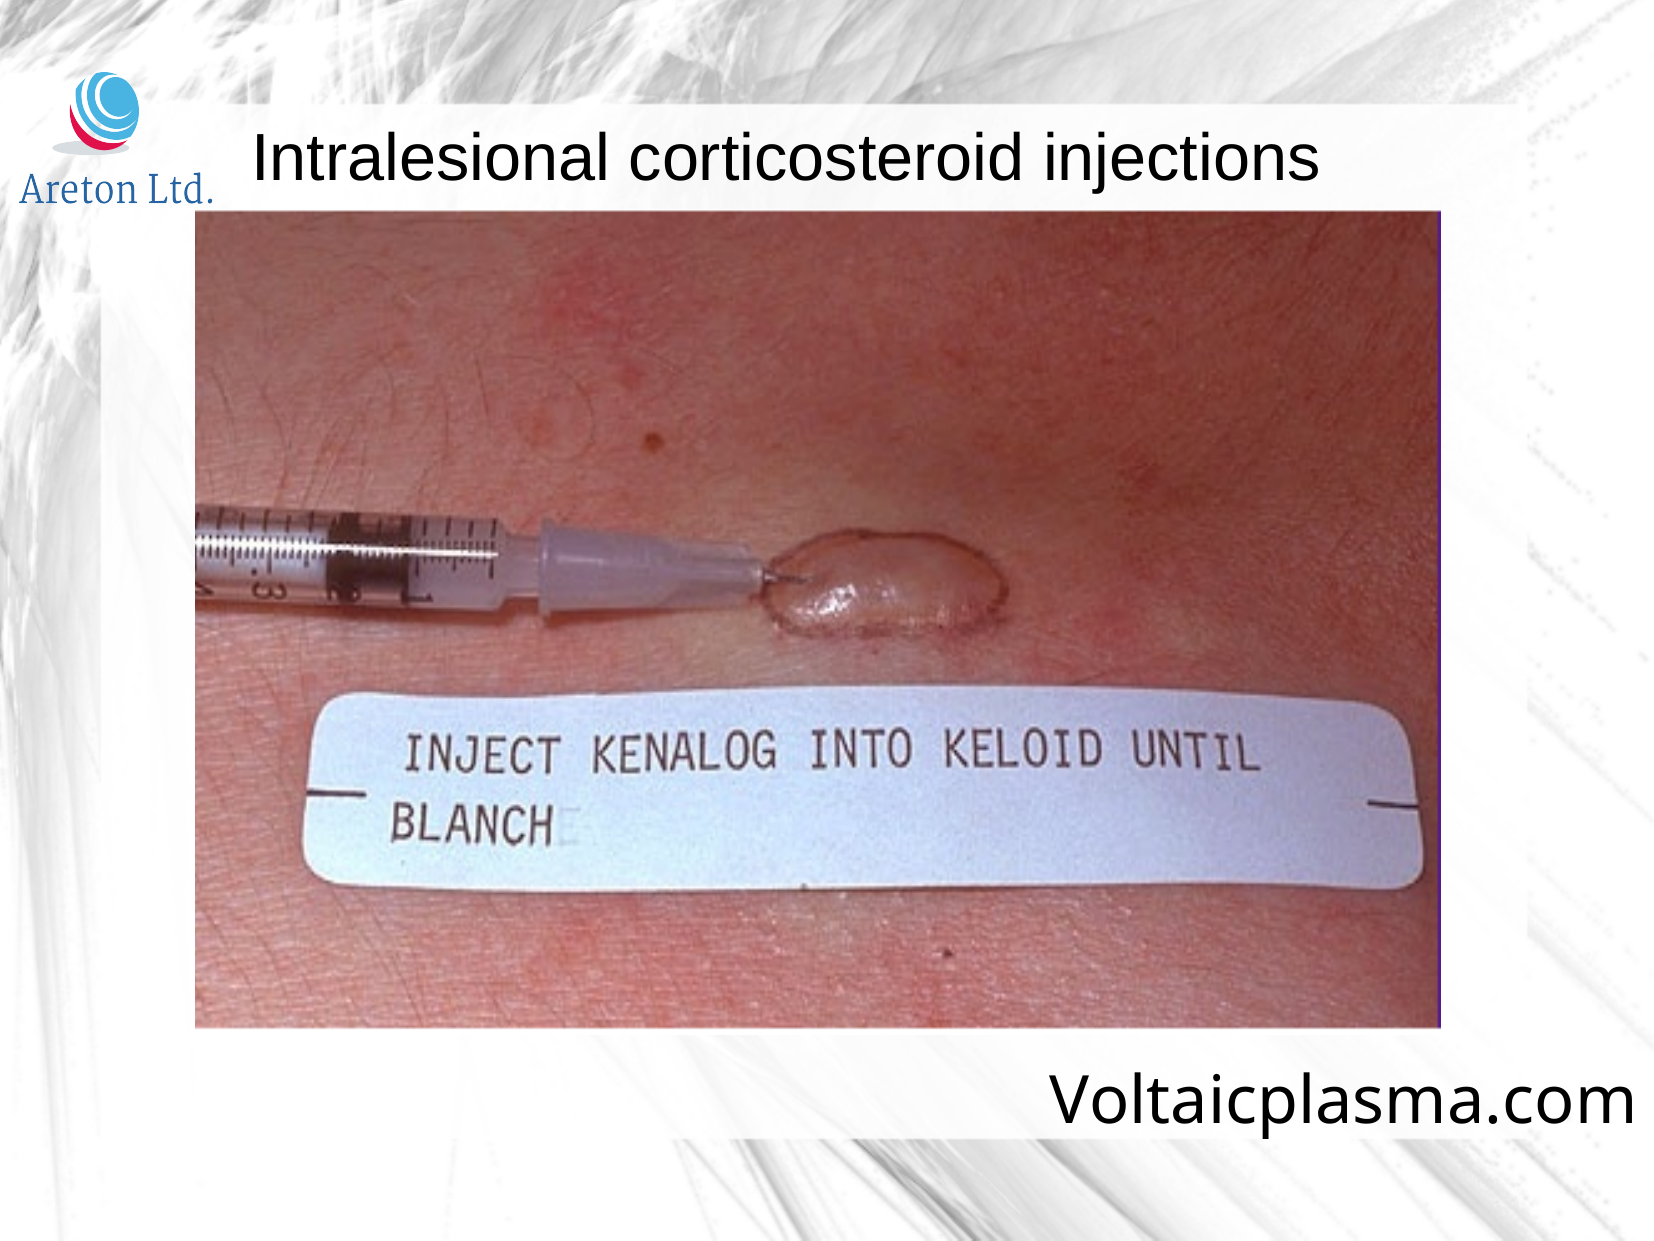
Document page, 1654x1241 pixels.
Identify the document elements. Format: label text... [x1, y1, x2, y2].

text_box Intralesional corticosteroid injections [271, 120, 1411, 269]
text_box Voltaicplasma.com [617, 784, 1654, 1241]
picture [0, 0, 1654, 1241]
